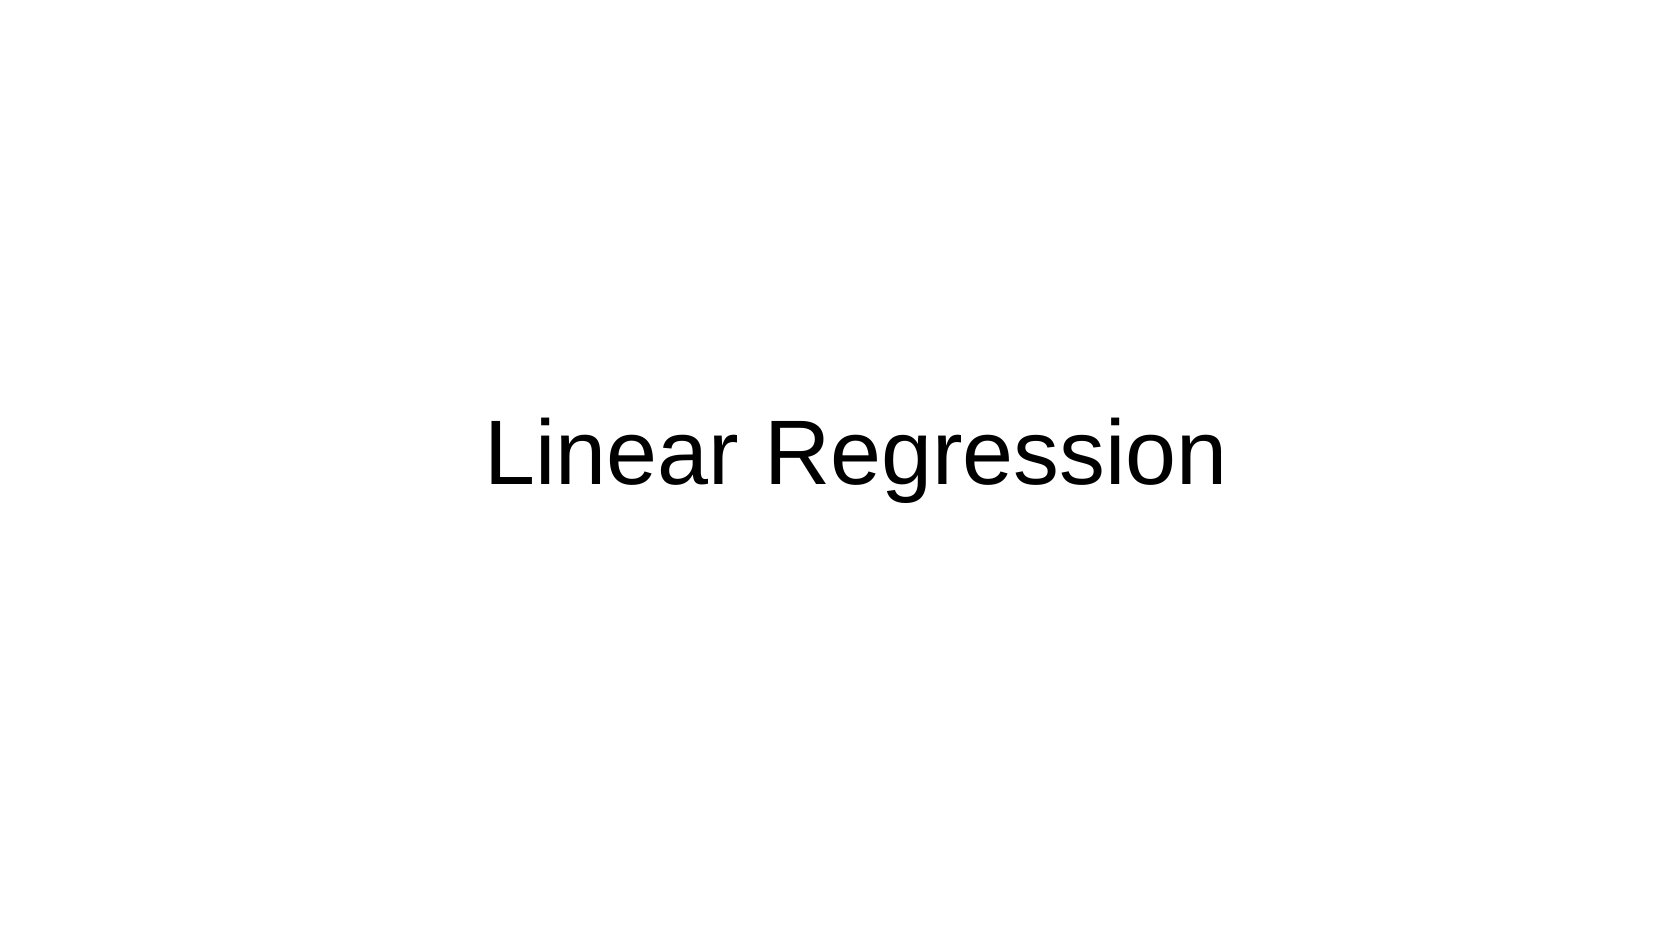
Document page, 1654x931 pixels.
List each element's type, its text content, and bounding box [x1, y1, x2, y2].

title Linear Regression [112, 375, 1601, 531]
